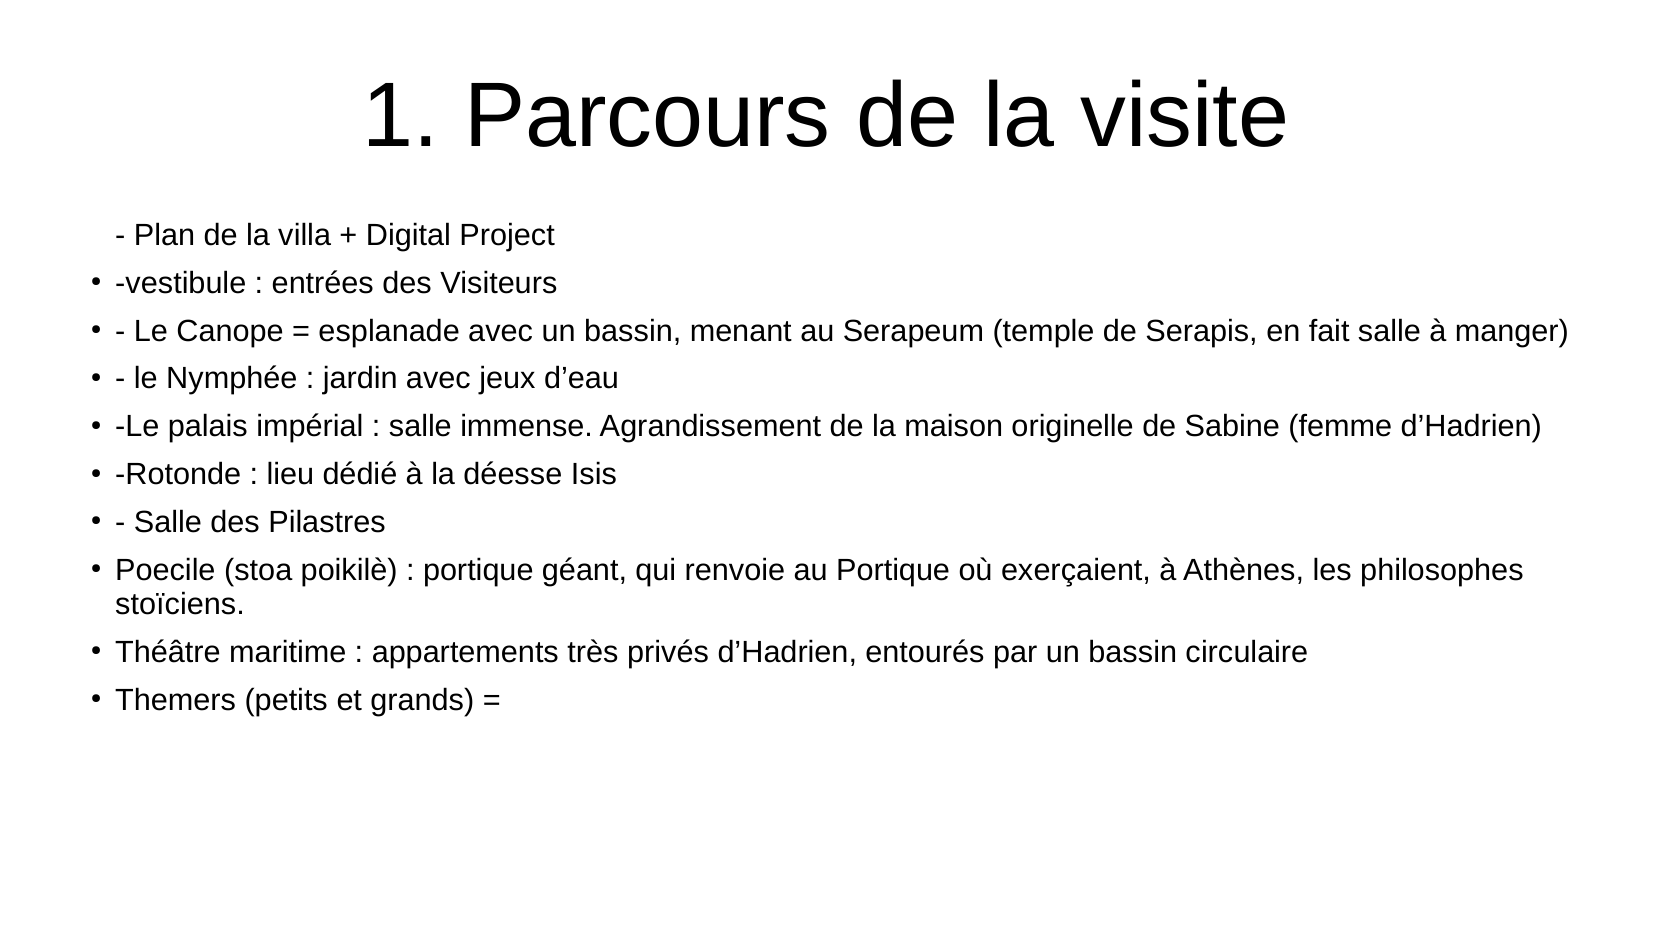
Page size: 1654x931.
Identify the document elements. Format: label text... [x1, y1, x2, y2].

list - Plan de la villa + Digital Project -vestibule : entrées des Visiteurs - Le Canope = esplanade avec un bassin, menant au Serapeum (temple de Serapis, en fait salle à manger) - le Nymphée : jardin avec jeux d’eau -Le palais impérial : salle immense. Agrandissement de la maison originelle de Sabine (femme d’Hadrien) -Rotonde : lieu dédié à la déesse Isis - Salle des Pilastres Poecile (stoa poikilè) : portique géant, qui renvoie au Portique où exerçaient, à Athènes, les philosophes stoïciens. Théâtre maritime : appartements très privés d’Hadrien, entourés par un bassin circulaire Themers (petits et grands) = [82, 217, 1571, 758]
title 1. Parcours de la visite [82, 37, 1571, 193]
